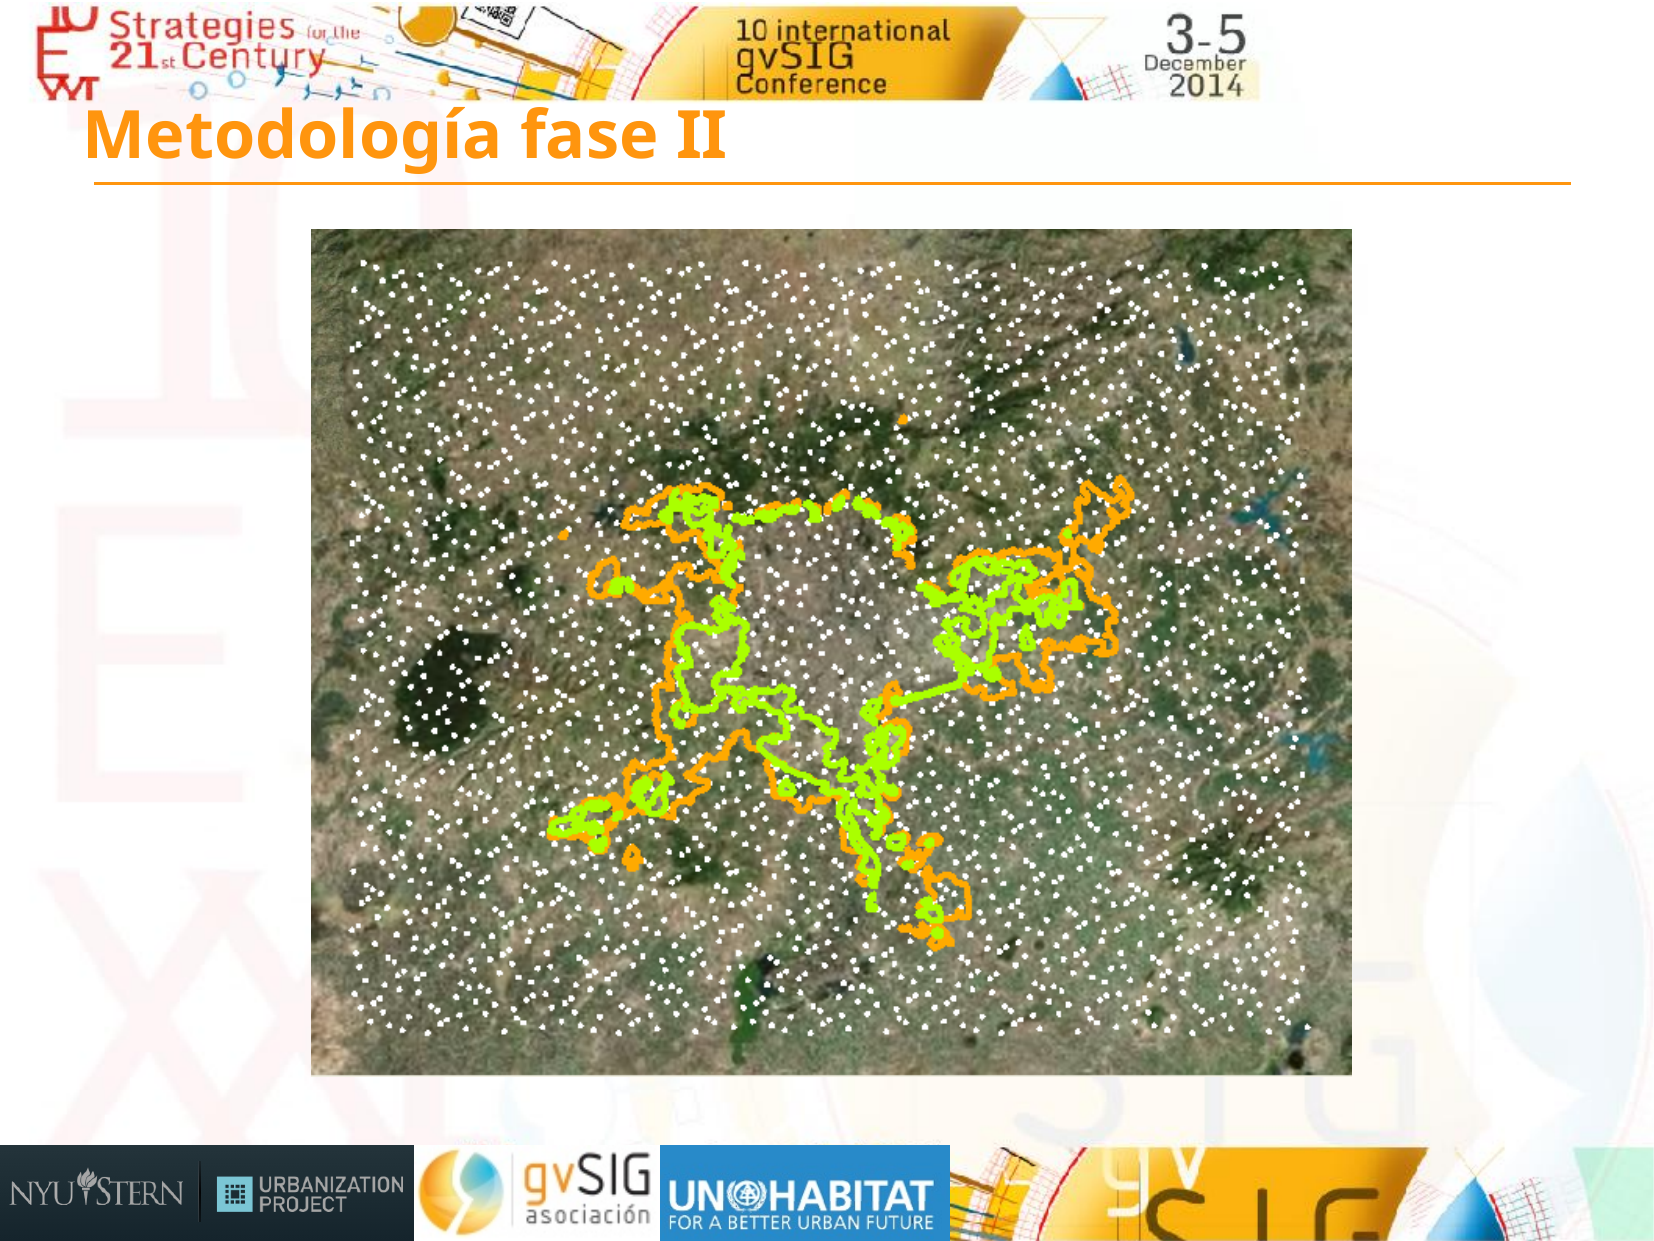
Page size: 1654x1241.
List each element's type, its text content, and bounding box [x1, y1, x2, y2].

title Metodología fase II [82, 88, 1571, 178]
picture [0, 2, 1654, 1241]
